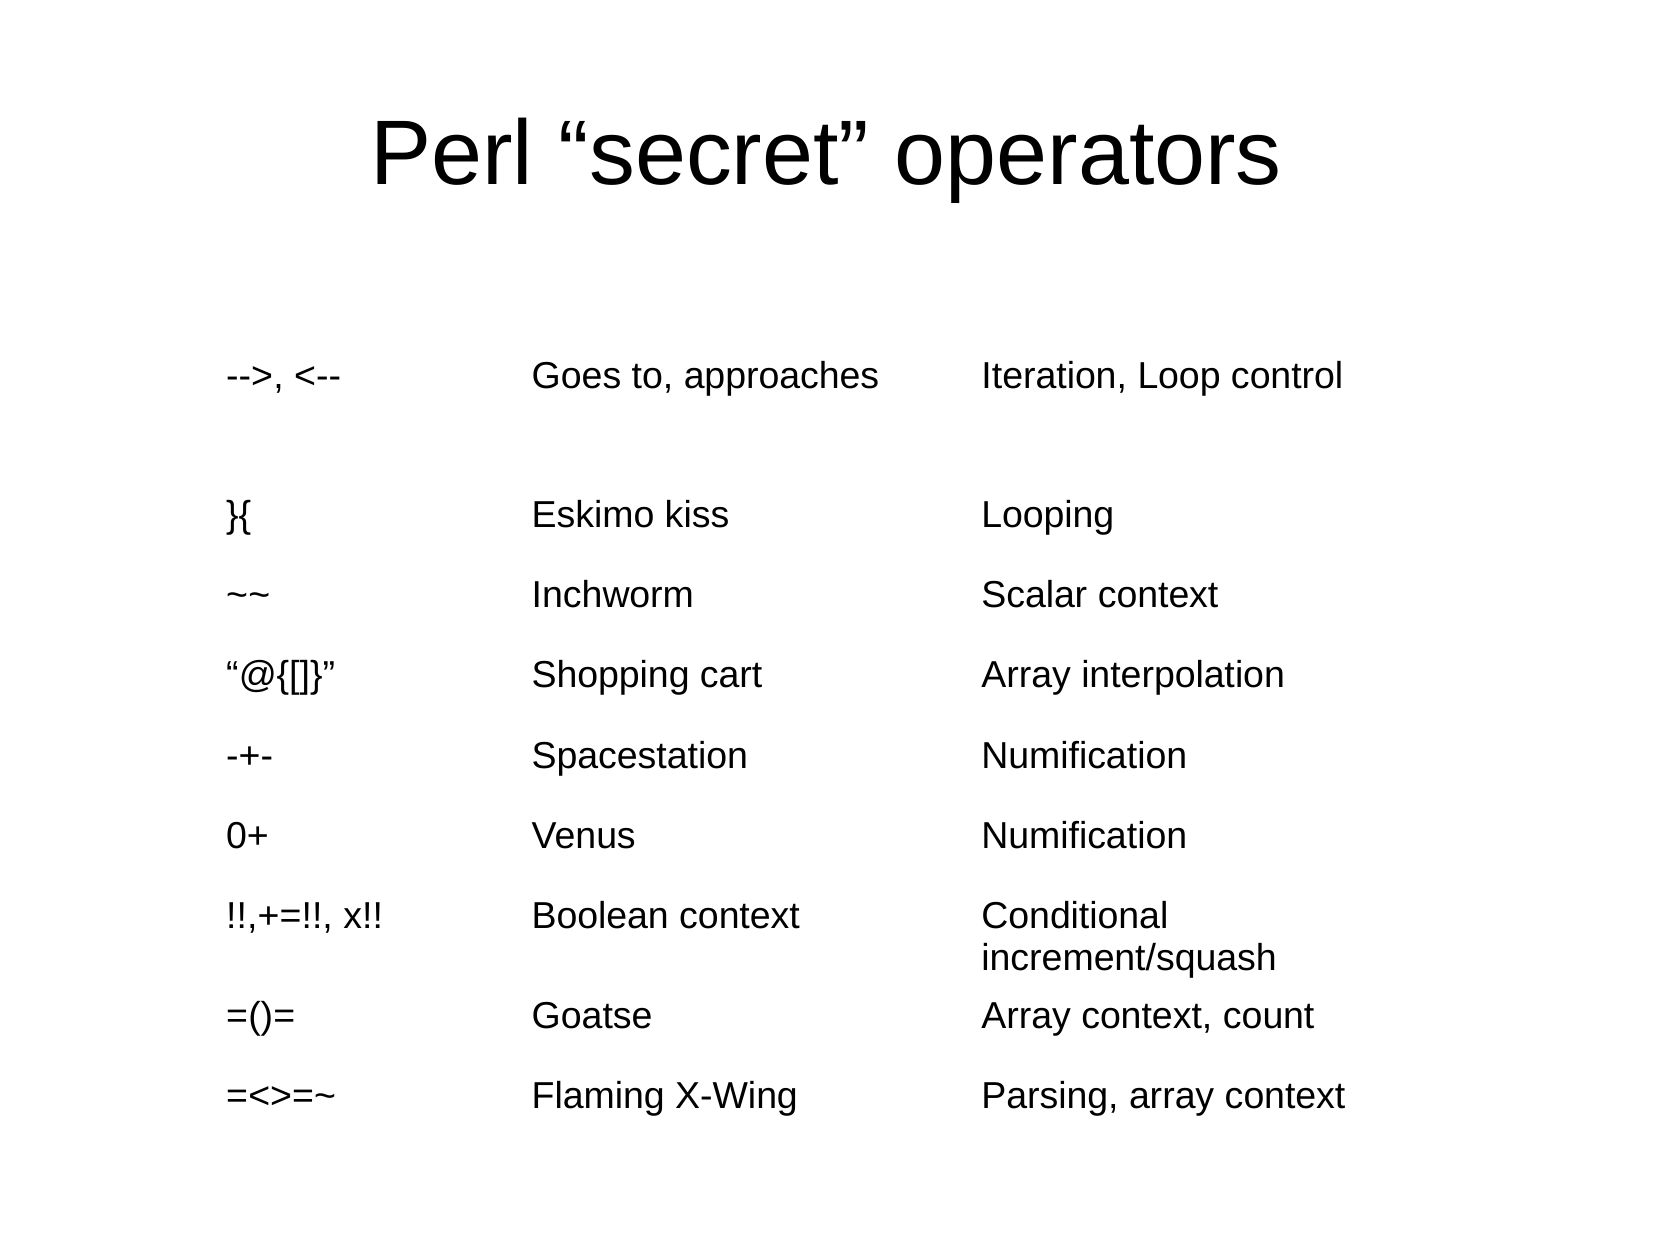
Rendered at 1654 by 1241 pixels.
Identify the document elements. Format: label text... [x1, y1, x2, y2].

table_cell Array context, count [968, 987, 1459, 1067]
table_cell =<>=~ [212, 1068, 517, 1147]
table_cell Array interpolation [968, 647, 1459, 726]
table_cell Looping [968, 486, 1459, 566]
table_cell -+- [212, 727, 517, 807]
table_cell Flaming X-Wing [518, 1068, 967, 1147]
table_cell ~~ [212, 567, 517, 646]
table_cell Spacestation [518, 727, 967, 807]
table_cell “@{[]}” [212, 647, 517, 726]
table_cell =()= [212, 987, 517, 1067]
table_cell Venus [518, 808, 967, 887]
table_cell Numification [968, 808, 1459, 887]
table_header Iteration, Loop control [968, 347, 1459, 485]
table_cell }{ [212, 486, 517, 566]
table_cell Eskimo kiss [518, 486, 967, 566]
table_cell Parsing, array context [968, 1068, 1459, 1147]
table_header Goes to, approaches [518, 347, 967, 485]
title Perl “secret” operators [82, 49, 1571, 257]
table_cell Numification [968, 727, 1459, 807]
table_cell Scalar context [968, 567, 1459, 646]
table_cell Shopping cart [518, 647, 967, 726]
table_cell !!,+=!!, x!! [212, 888, 517, 986]
table_cell 0+ [212, 808, 517, 887]
table_cell Conditional increment/squash [968, 888, 1459, 986]
table_cell Boolean context [518, 888, 967, 986]
table_cell Goatse [518, 987, 967, 1067]
table_cell Inchworm [518, 567, 967, 646]
table_header -->, <-- [212, 347, 517, 485]
